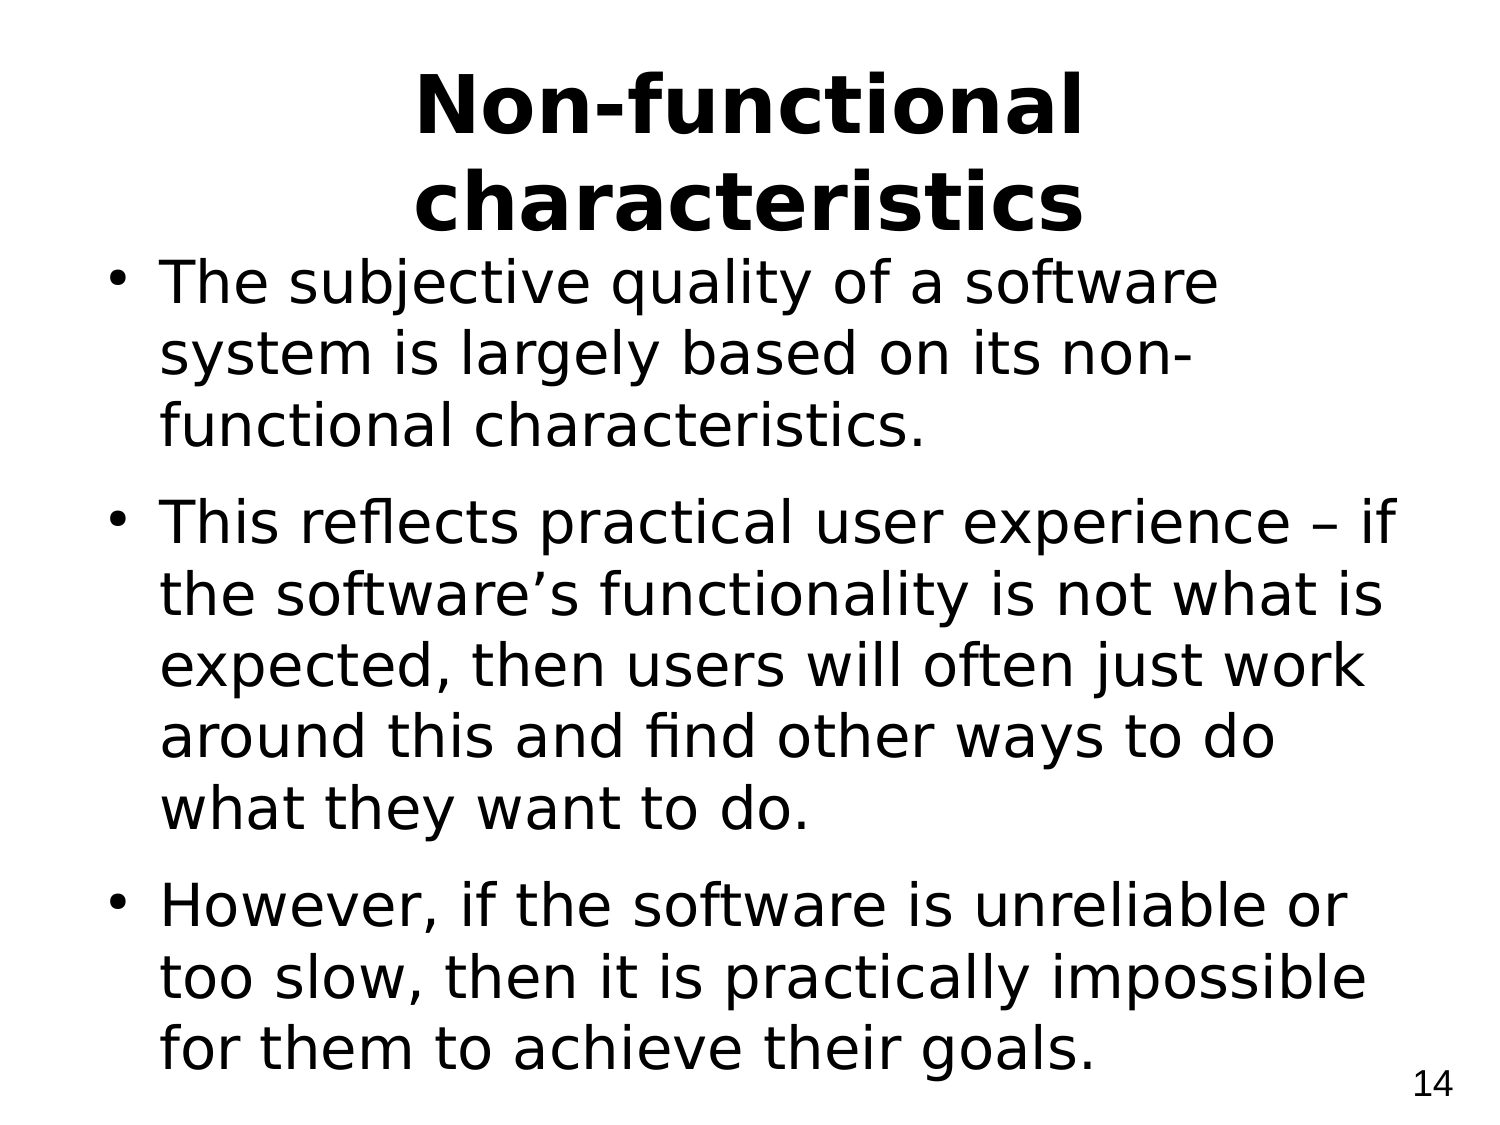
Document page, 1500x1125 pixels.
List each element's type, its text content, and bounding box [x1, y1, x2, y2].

list The subjective quality of a software system is largely based on its non-functional characteristics. This reflects practical user experience – if the software’s functionality is not what is expected, then users will often just work around this and find other ways to do what they want to do. However, if the software is unreliable or too slow, then it is practically impossible for them to achieve their goals. [75, 236, 1425, 1093]
title Non-functional characteristics [75, 44, 1425, 177]
